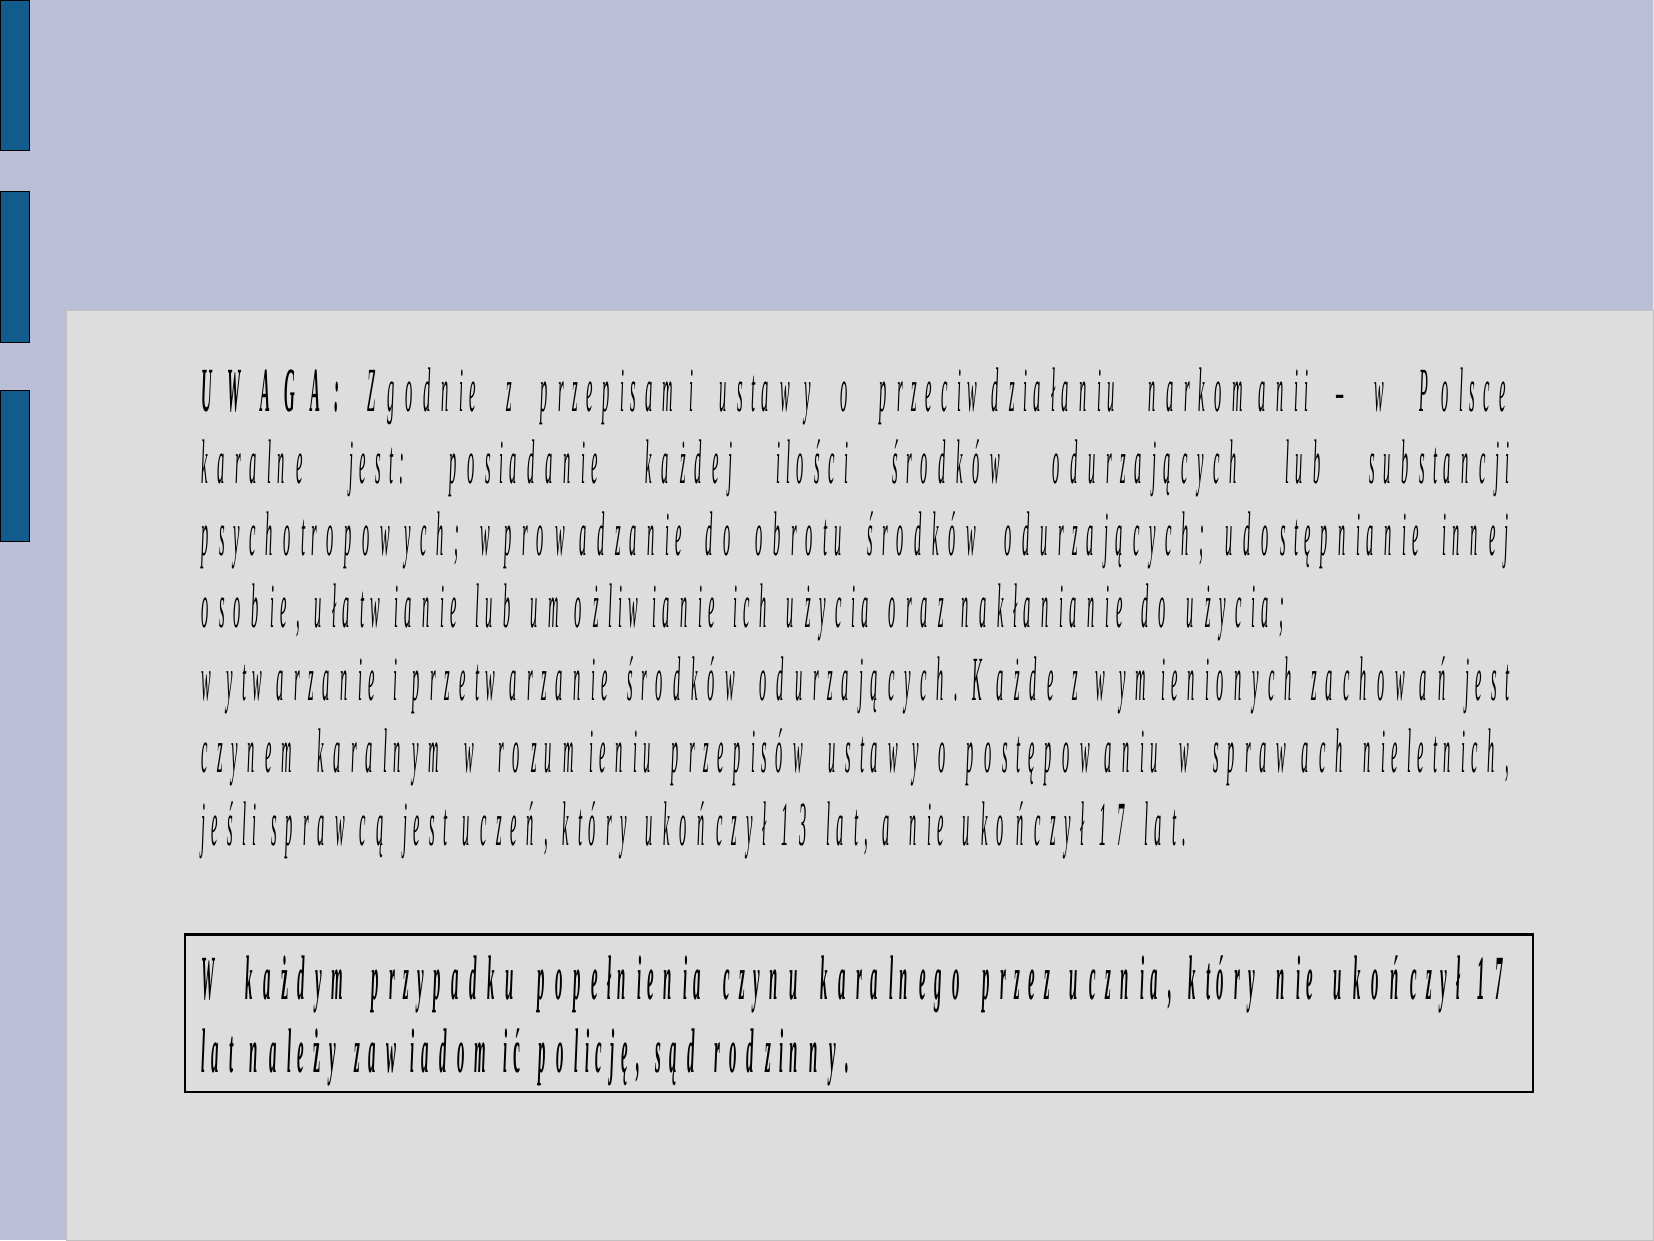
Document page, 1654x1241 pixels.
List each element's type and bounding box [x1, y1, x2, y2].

picture [147, 354, 1536, 1093]
